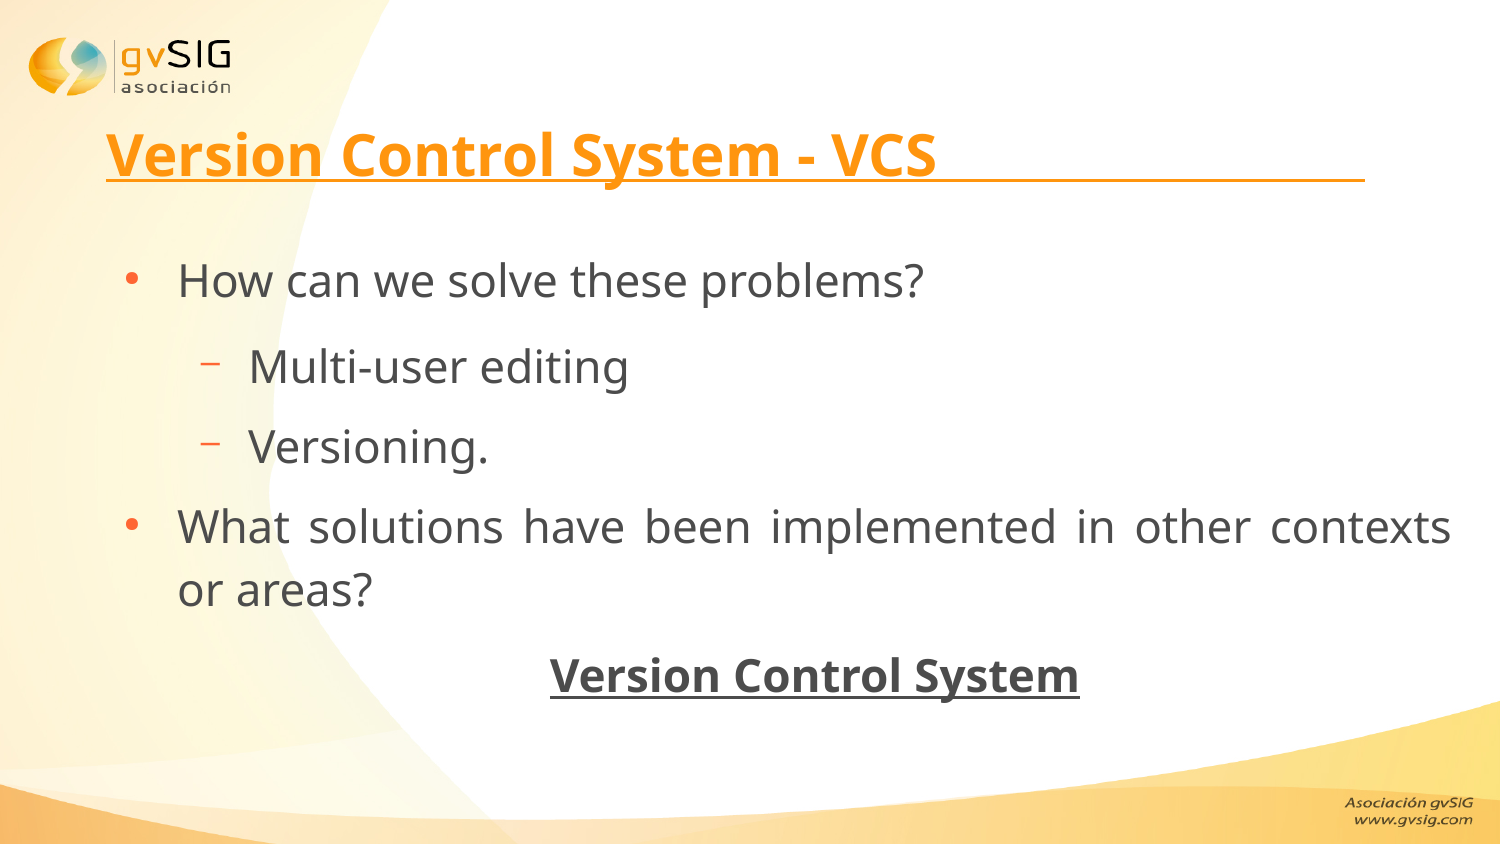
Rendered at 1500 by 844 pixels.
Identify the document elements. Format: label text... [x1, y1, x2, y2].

title Version Control System - VCS [106, 115, 1457, 193]
list How can we solve these problems? Multi-user editing Versioning. What solutions have been implemented in other contexts or areas? Version Control System [35, 248, 1453, 729]
picture [0, 0, 1500, 844]
